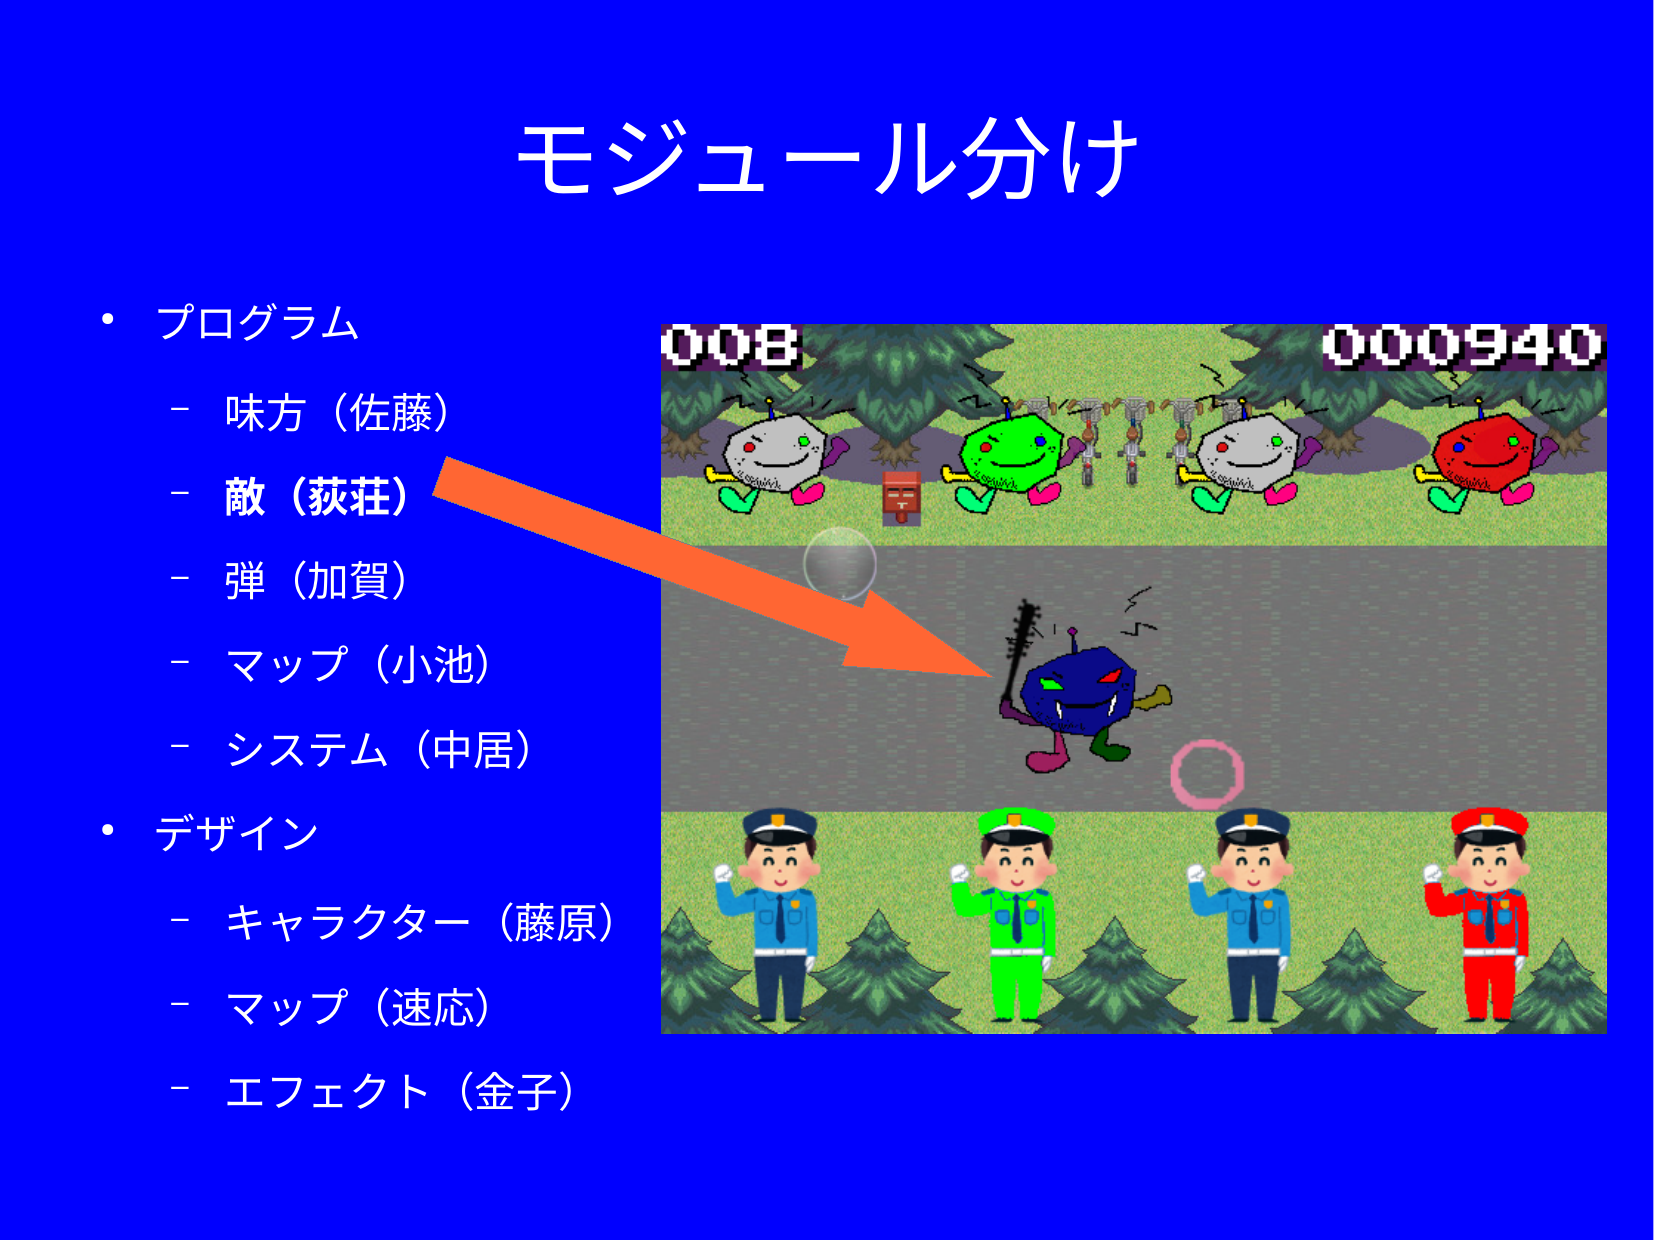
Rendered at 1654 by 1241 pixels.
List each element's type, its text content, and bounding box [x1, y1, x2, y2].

text_box [432, 456, 995, 678]
list プログラム 味方（佐藤） 敵（荻荘） 弾（加賀） マップ（小池） システム（中居） デザイン キャラクター（藤原） マップ（速応） エフェクト（金子） [82, 290, 793, 1134]
title モジュール分け [82, 49, 1571, 257]
picture [661, 324, 1607, 1034]
